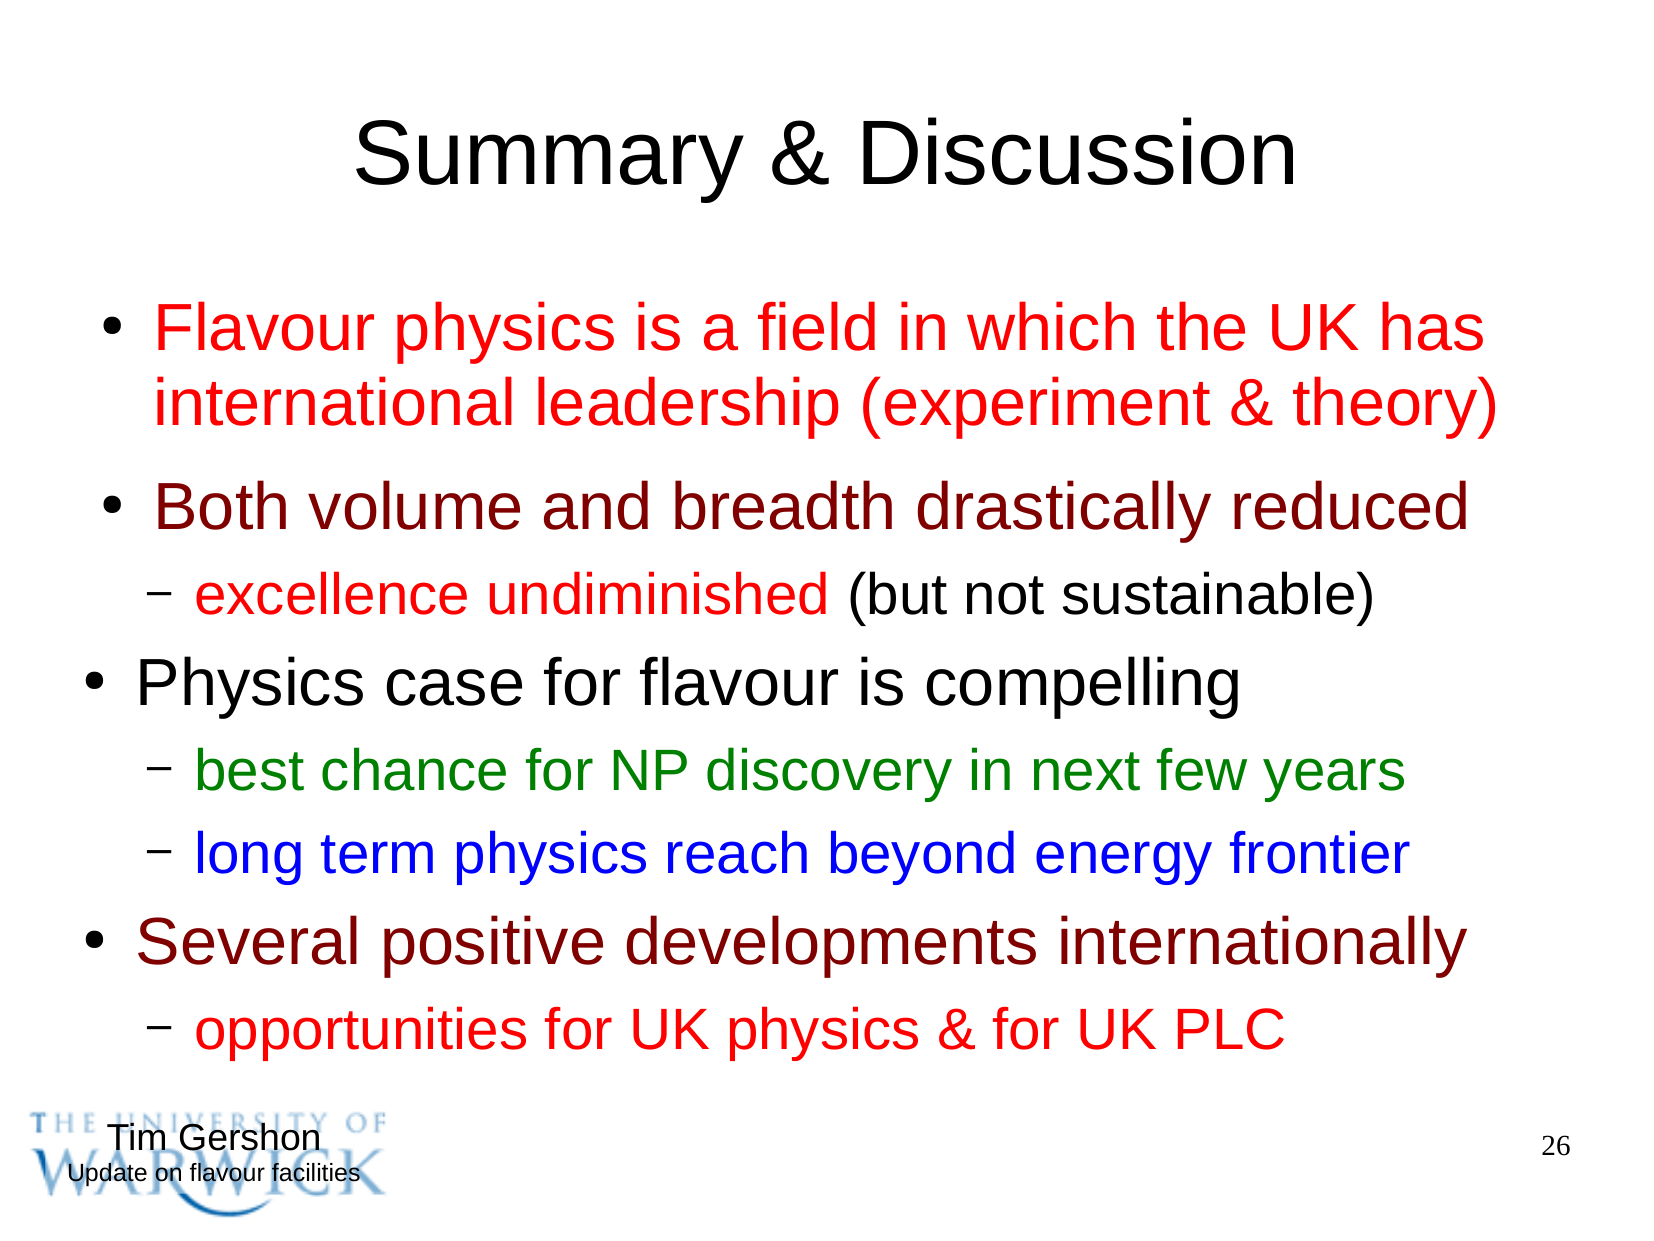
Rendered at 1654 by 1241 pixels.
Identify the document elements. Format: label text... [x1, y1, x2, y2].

picture [19, 1106, 406, 1232]
text_box Tim Gershon Update on flavour facilities [45, 1108, 383, 1194]
list Flavour physics is a field in which the UK has international leadership (experiment & theory) Both volume and breadth drastically reduced excellence undiminished (but not sustainable) Physics case for flavour is compelling best chance for NP discovery in next few years long term physics reach beyond energy frontier Several positive developments internationally opportunities for UK physics & for UK PLC [82, 290, 1571, 1094]
title Summary & Discussion [82, 56, 1571, 250]
